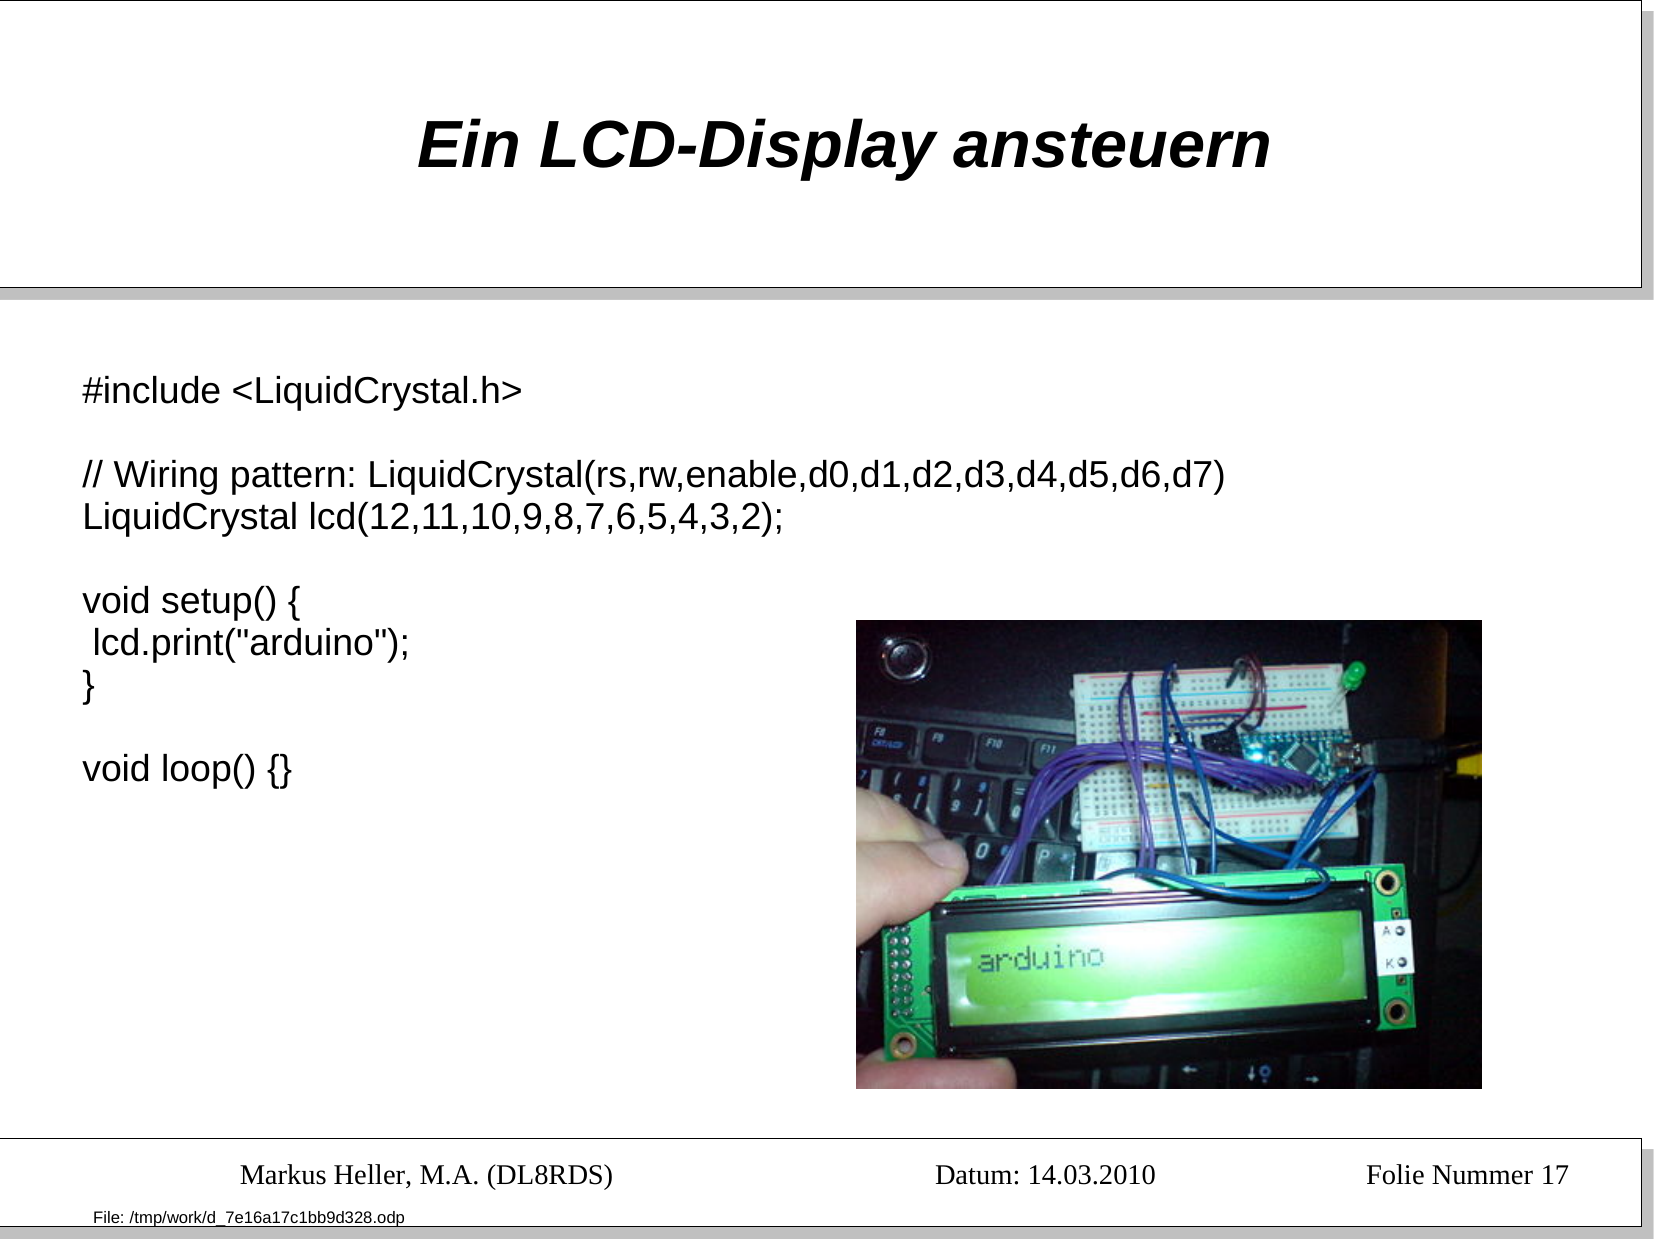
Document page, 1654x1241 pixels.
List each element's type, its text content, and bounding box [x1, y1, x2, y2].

picture [856, 620, 1482, 1089]
text_box #include <LiquidCrystal.h> // Wiring pattern: LiquidCrystal(rs,rw,enable,d0,d1,d2,d3,d4,d5,d6,d7) LiquidCrystal lcd(12,11,10,9,8,7,6,5,4,3,2); void setup() { lcd.print("arduino"); } void loop() {} [67, 361, 1388, 798]
title Ein LCD-Display ansteuern [0, 7, 1654, 282]
